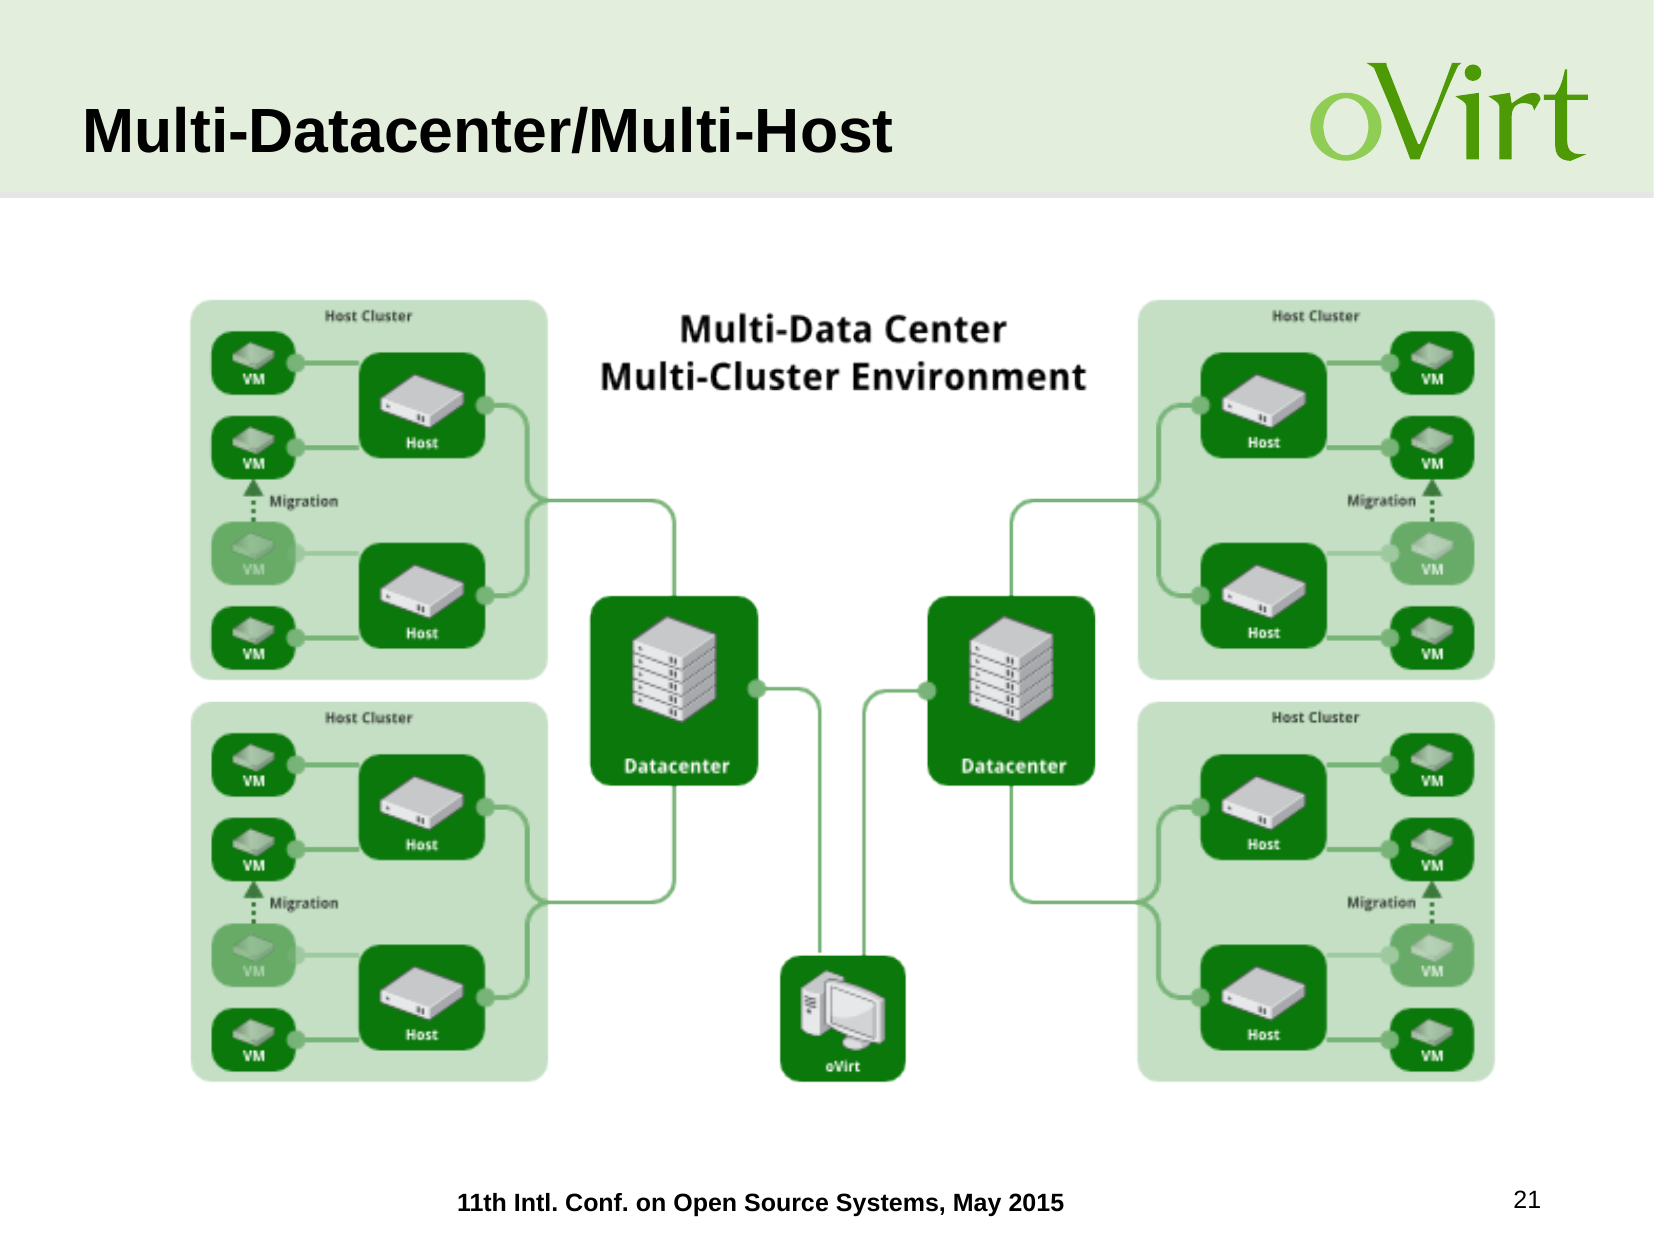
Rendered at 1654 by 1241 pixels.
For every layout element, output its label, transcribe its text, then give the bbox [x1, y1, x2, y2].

picture [149, 279, 1538, 1126]
title Multi-Datacenter/Multi-Host [82, 37, 1571, 226]
